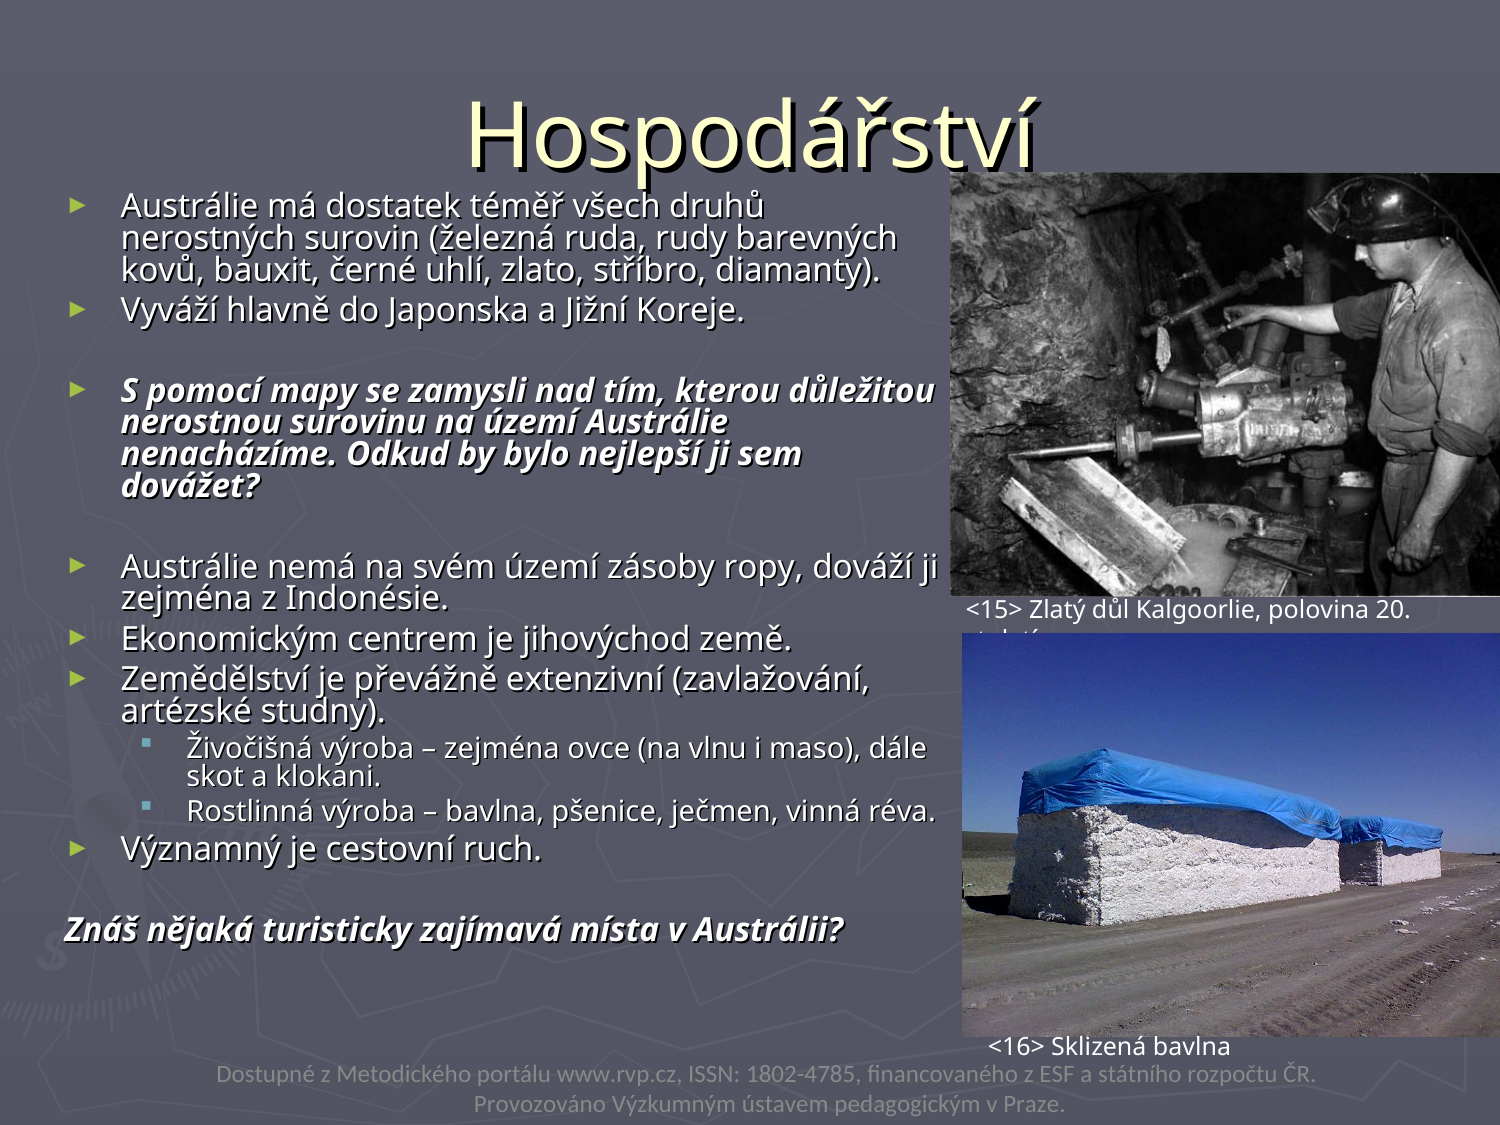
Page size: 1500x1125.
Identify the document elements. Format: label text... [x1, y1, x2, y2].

picture [950, 172, 1500, 586]
picture [962, 633, 1500, 1037]
text_box <15> Zlatý důl Kalgoorlie, polovina 20. století [950, 586, 1500, 662]
list Austrálie má dostatek téměř všech druhů nerostných surovin (železná ruda, rudy barevných kovů, bauxit, černé uhlí, zlato, stříbro, diamanty). Vyváží hlavně do Japonska a Jižní Koreje. S pomocí mapy se zamysli nad tím, kterou důležitou nerostnou surovinu na území Austrálie nenacházíme. Odkud by bylo nejlepší ji sem dovážet? Austrálie nemá na svém území zásoby ropy, dováží ji zejména z Indonésie. Ekonomickým centrem je jihovýchod země. Zemědělství je převážně extenzivní (zavlažování, artézské studny). Živočišná výroba – zejména ovce (na vlnu i maso), dále skot a klokani. Rostlinná výroba – bavlna, pšenice, ječmen, vinná réva. Významný je cestovní ruch. Znáš nějaká turisticky zajímavá místa v Austrálii? [49, 184, 963, 1047]
text_box <16> Sklizená bavlna [973, 1023, 1247, 1069]
title Hospodářství [49, 37, 1451, 184]
text_box Dostupné z Metodického portálu www.rvp.cz, ISSN: 1802-4785, financovaného z ESF a státního rozpočtu ČR. Provozováno Výzkumným ústavem pedagogickým v Praze. [0, 1049, 1500, 1125]
